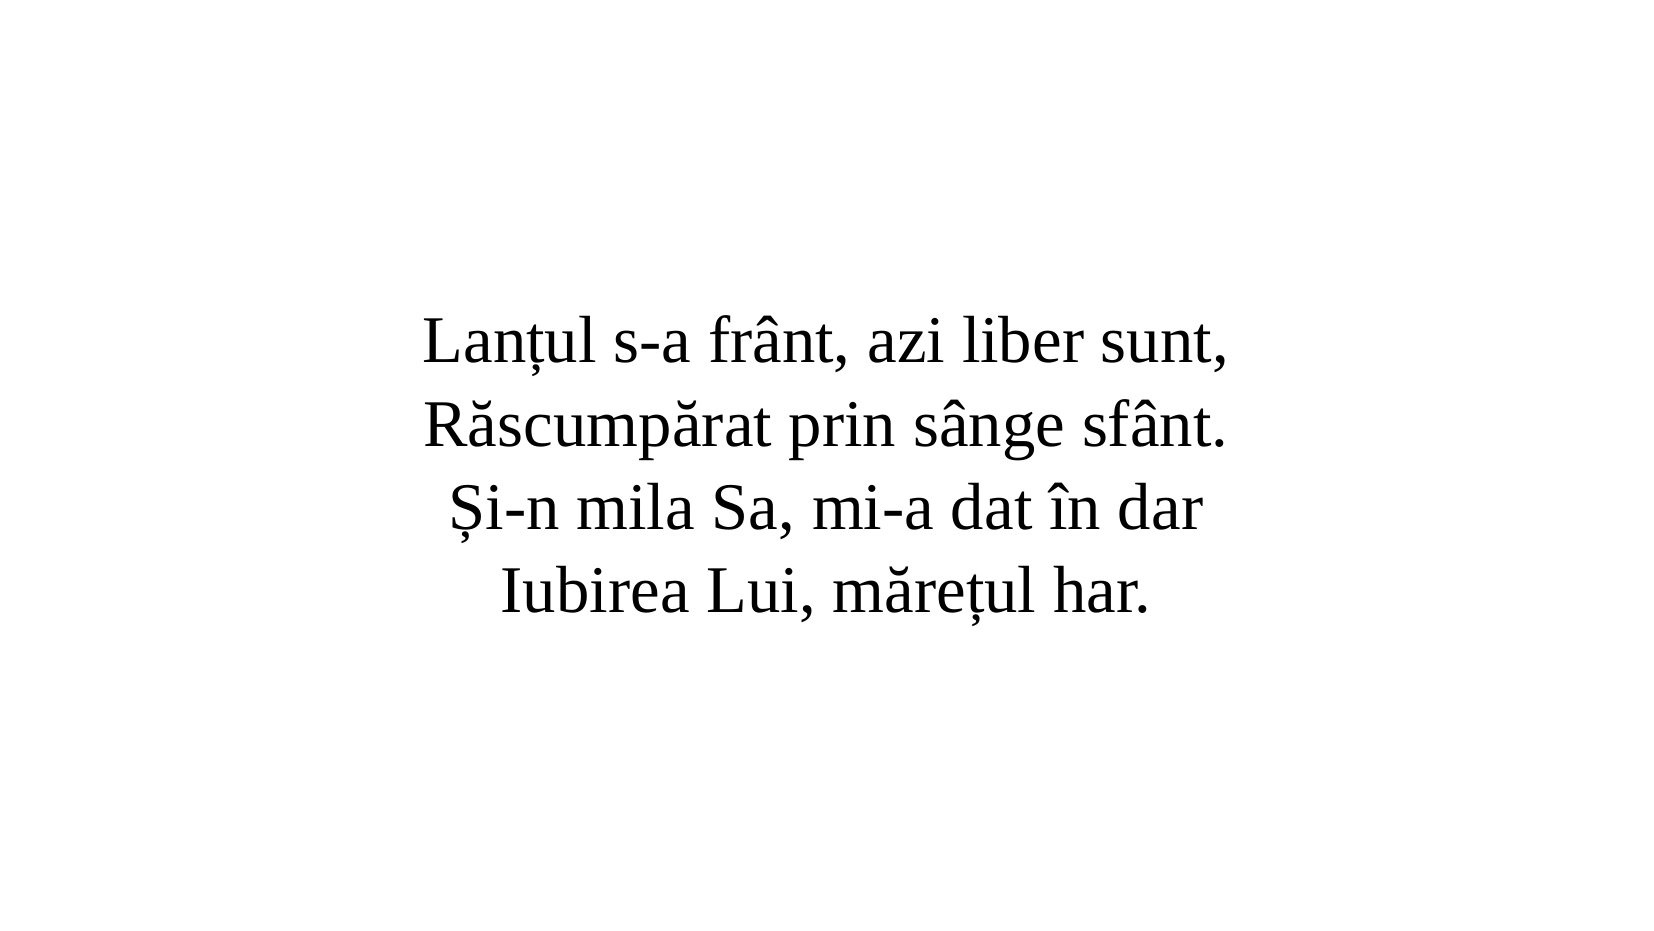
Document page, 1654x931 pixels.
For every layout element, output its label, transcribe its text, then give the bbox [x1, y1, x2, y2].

subtitle Lanțul s-a frânt, azi liber sunt, Răscumpărat prin sânge sfânt. Și-n mila Sa, mi-a dat în dar Iubirea Lui, mărețul har. [300, 150, 1354, 781]
